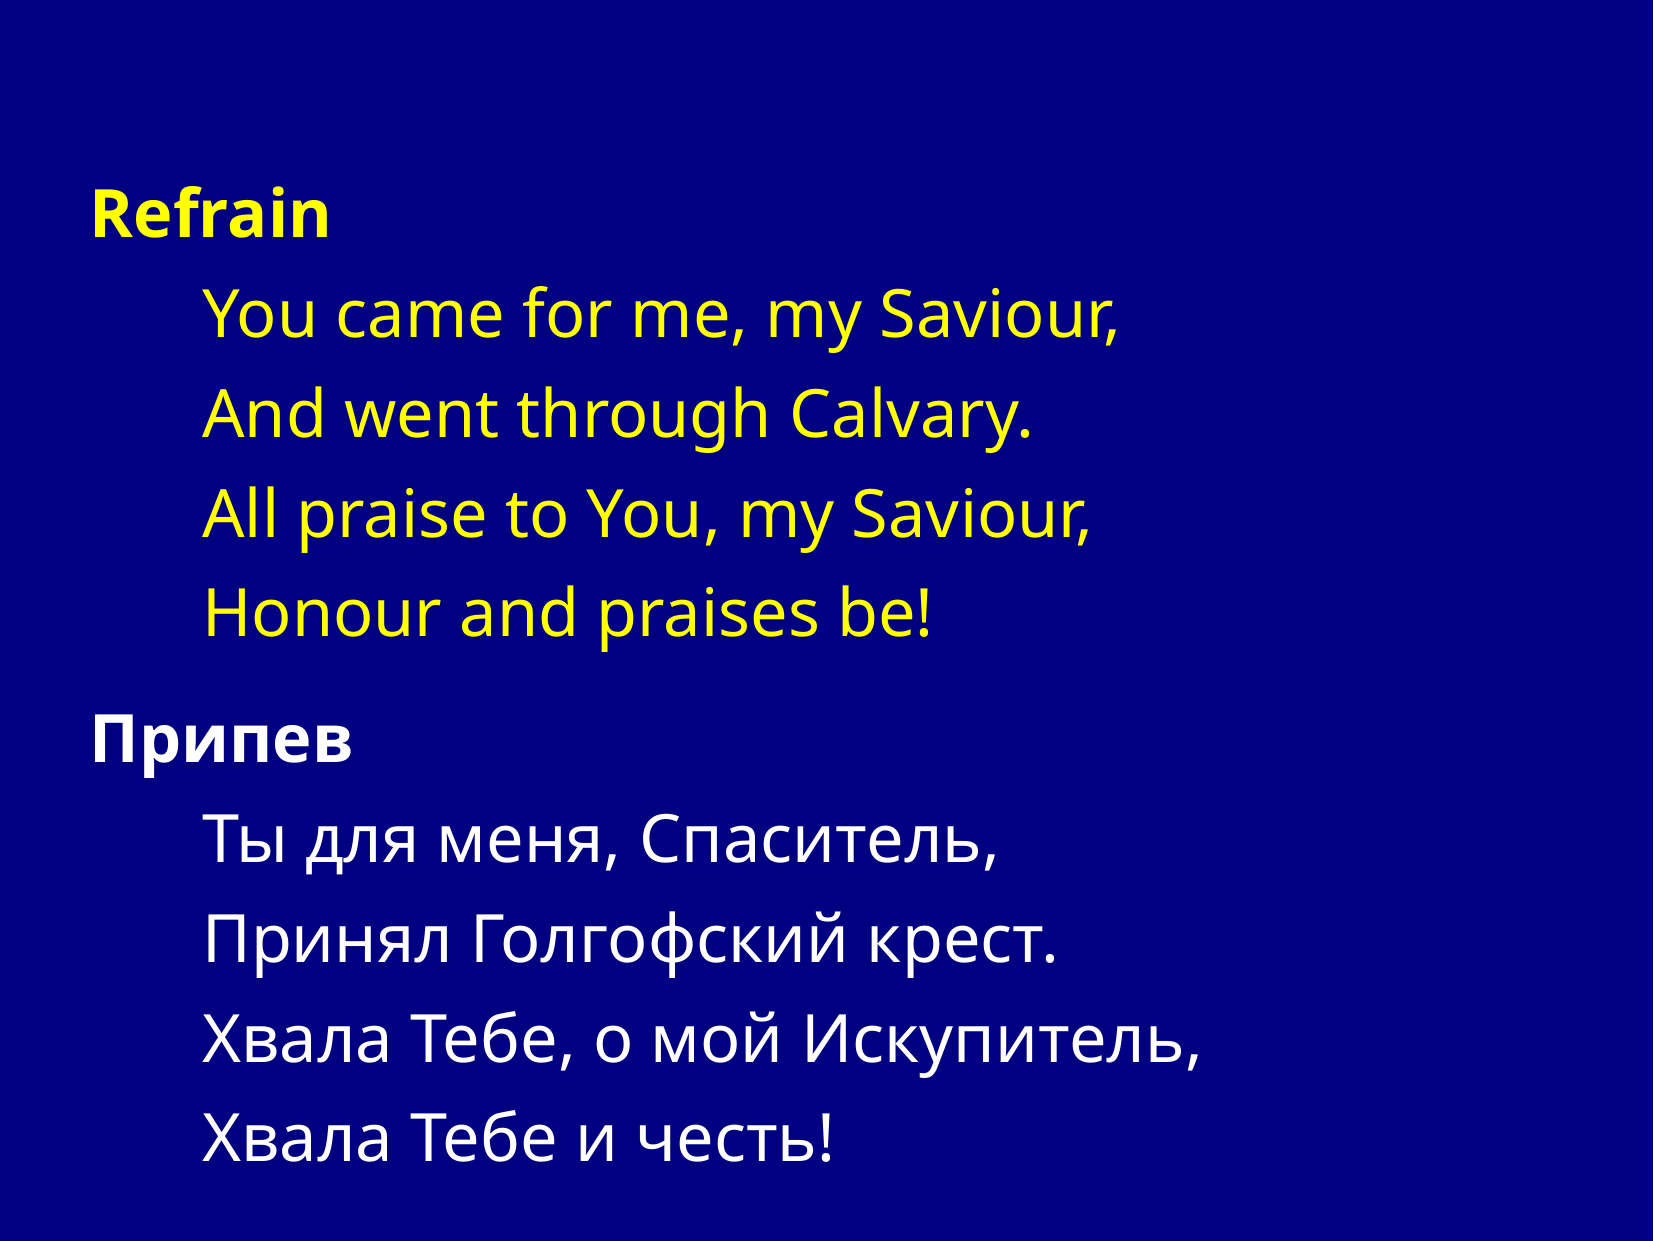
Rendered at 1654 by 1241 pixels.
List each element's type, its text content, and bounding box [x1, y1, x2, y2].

text_box Refrain You came for me, my Saviour, And went through Calvary. All praise to You, my Saviour, Honour and praises be! [75, 150, 1576, 638]
text_box Припев Ты для меня, Спаситель, Принял Голгофский крест. Хвала Тебе, о мой Искупитель, Хвала Тебе и честь! [75, 675, 1576, 1163]
